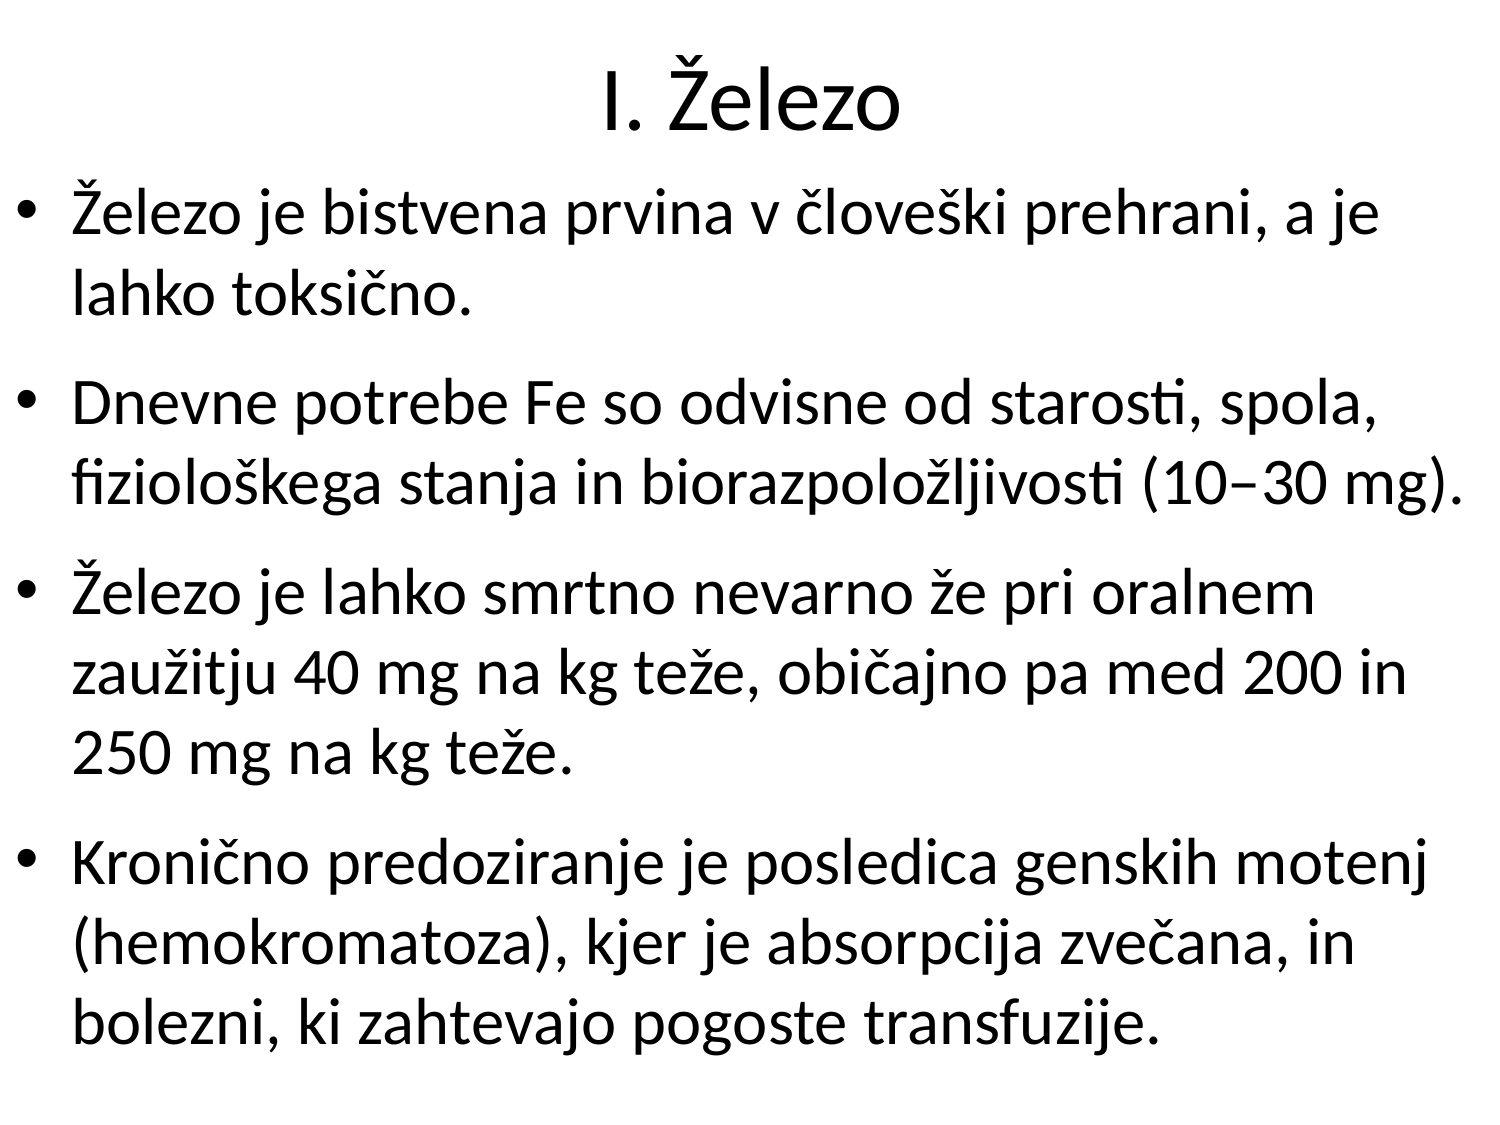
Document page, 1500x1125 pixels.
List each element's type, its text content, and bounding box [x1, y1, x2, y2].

title I. Železo [76, 0, 1427, 160]
list Železo je bistvena prvina v človeški prehrani, a je lahko toksično. Dnevne potrebe Fe so odvisne od starosti, spola, fiziološkega stanja in biorazpoložljivosti (10–30 mg). Železo je lahko smrtno nevarno že pri oralnem zaužitju 40 mg na kg teže, običajno pa med 200 in 250 mg na kg teže. Kronično predoziranje je posledica genskih motenj (hemokromatoza), kjer je absorpcija zvečana, in bolezni, ki zahtevajo pogoste transfuzije. [0, 160, 1500, 1125]
